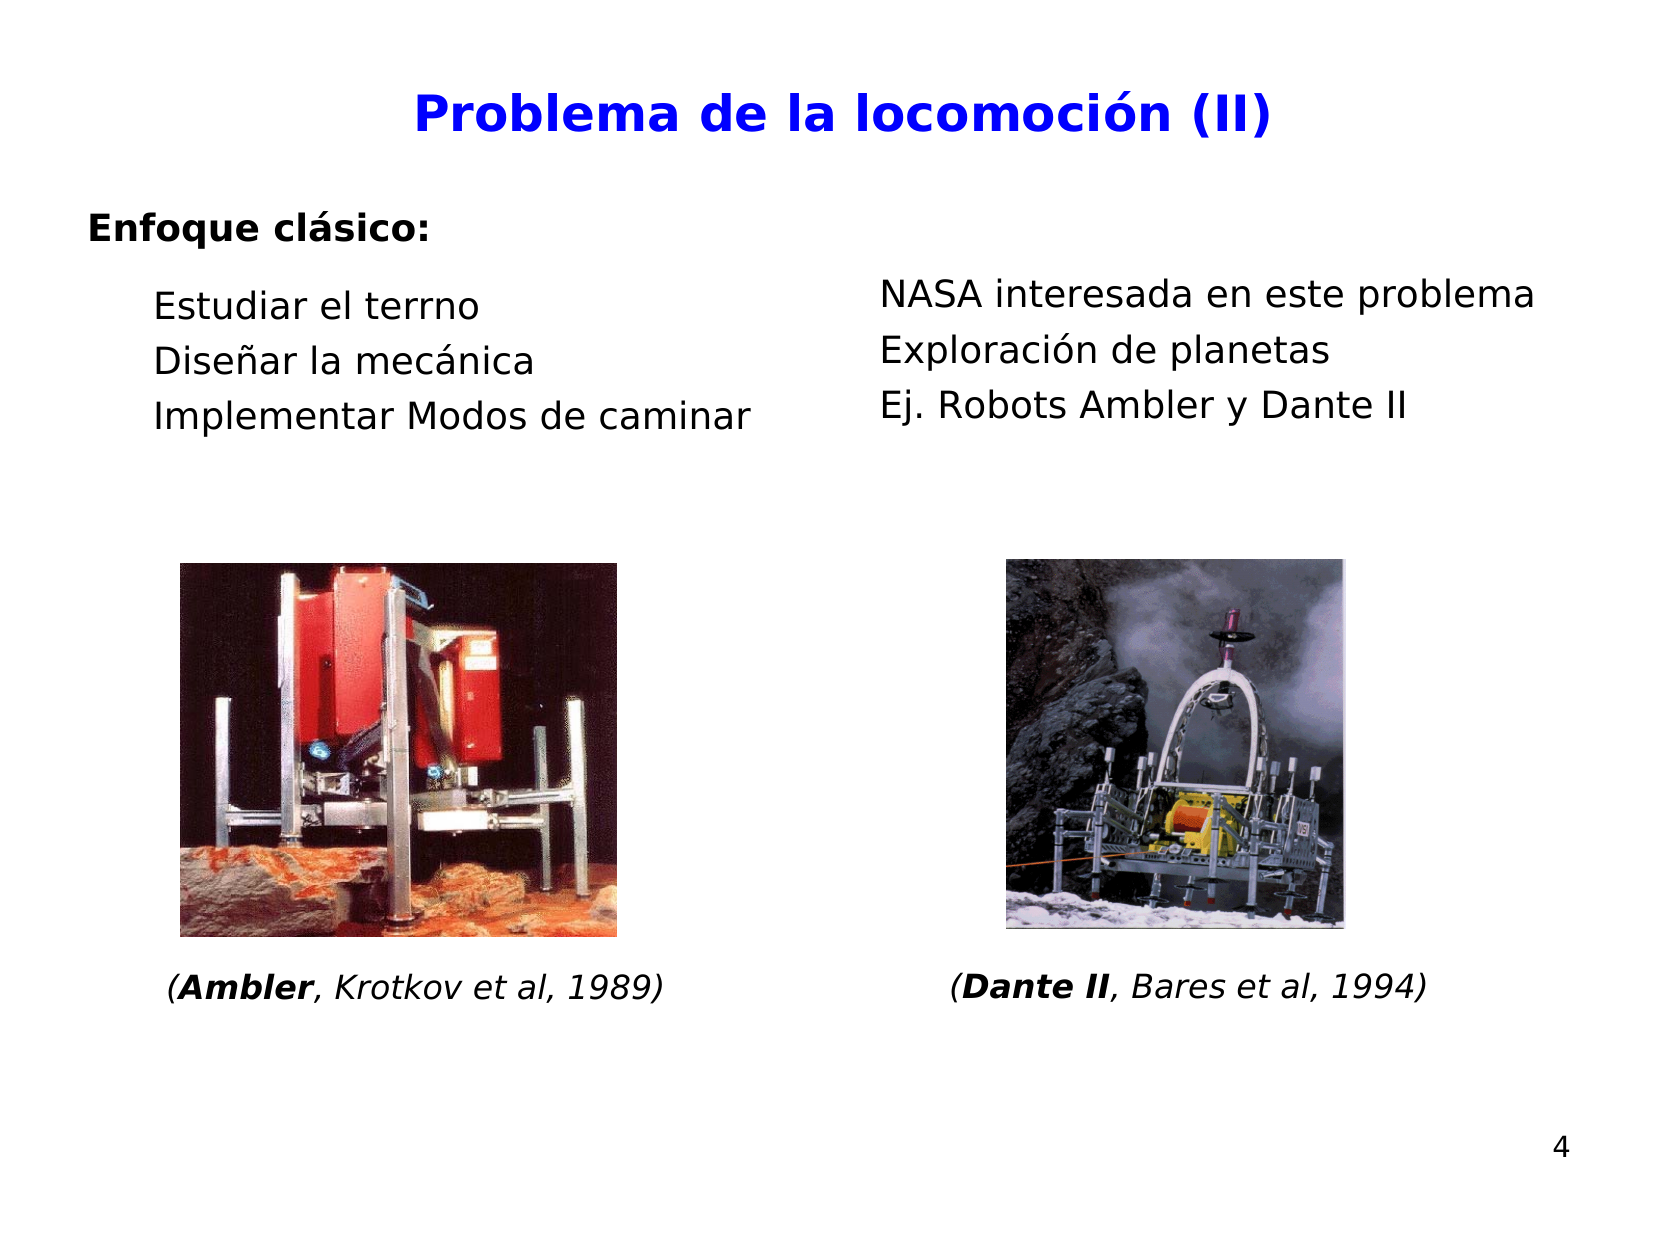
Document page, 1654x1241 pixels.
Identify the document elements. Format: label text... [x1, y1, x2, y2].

text_box Enfoque clásico: [72, 199, 447, 258]
text_box (Dante II, Bares et al, 1994) [934, 960, 1445, 1014]
picture [180, 563, 617, 938]
text_box (Ambler, Krotkov et al, 1989) [151, 961, 681, 1016]
text_box NASA interesada en este problema Exploración de planetas Ej. Robots Ambler y Dante II [852, 265, 1565, 435]
text_box Problema de la locomoción (II) [398, 77, 1289, 152]
picture [1006, 559, 1346, 929]
text_box Estudiar el terrno Diseñar la mecánica Implementar Modos de caminar [126, 277, 780, 447]
